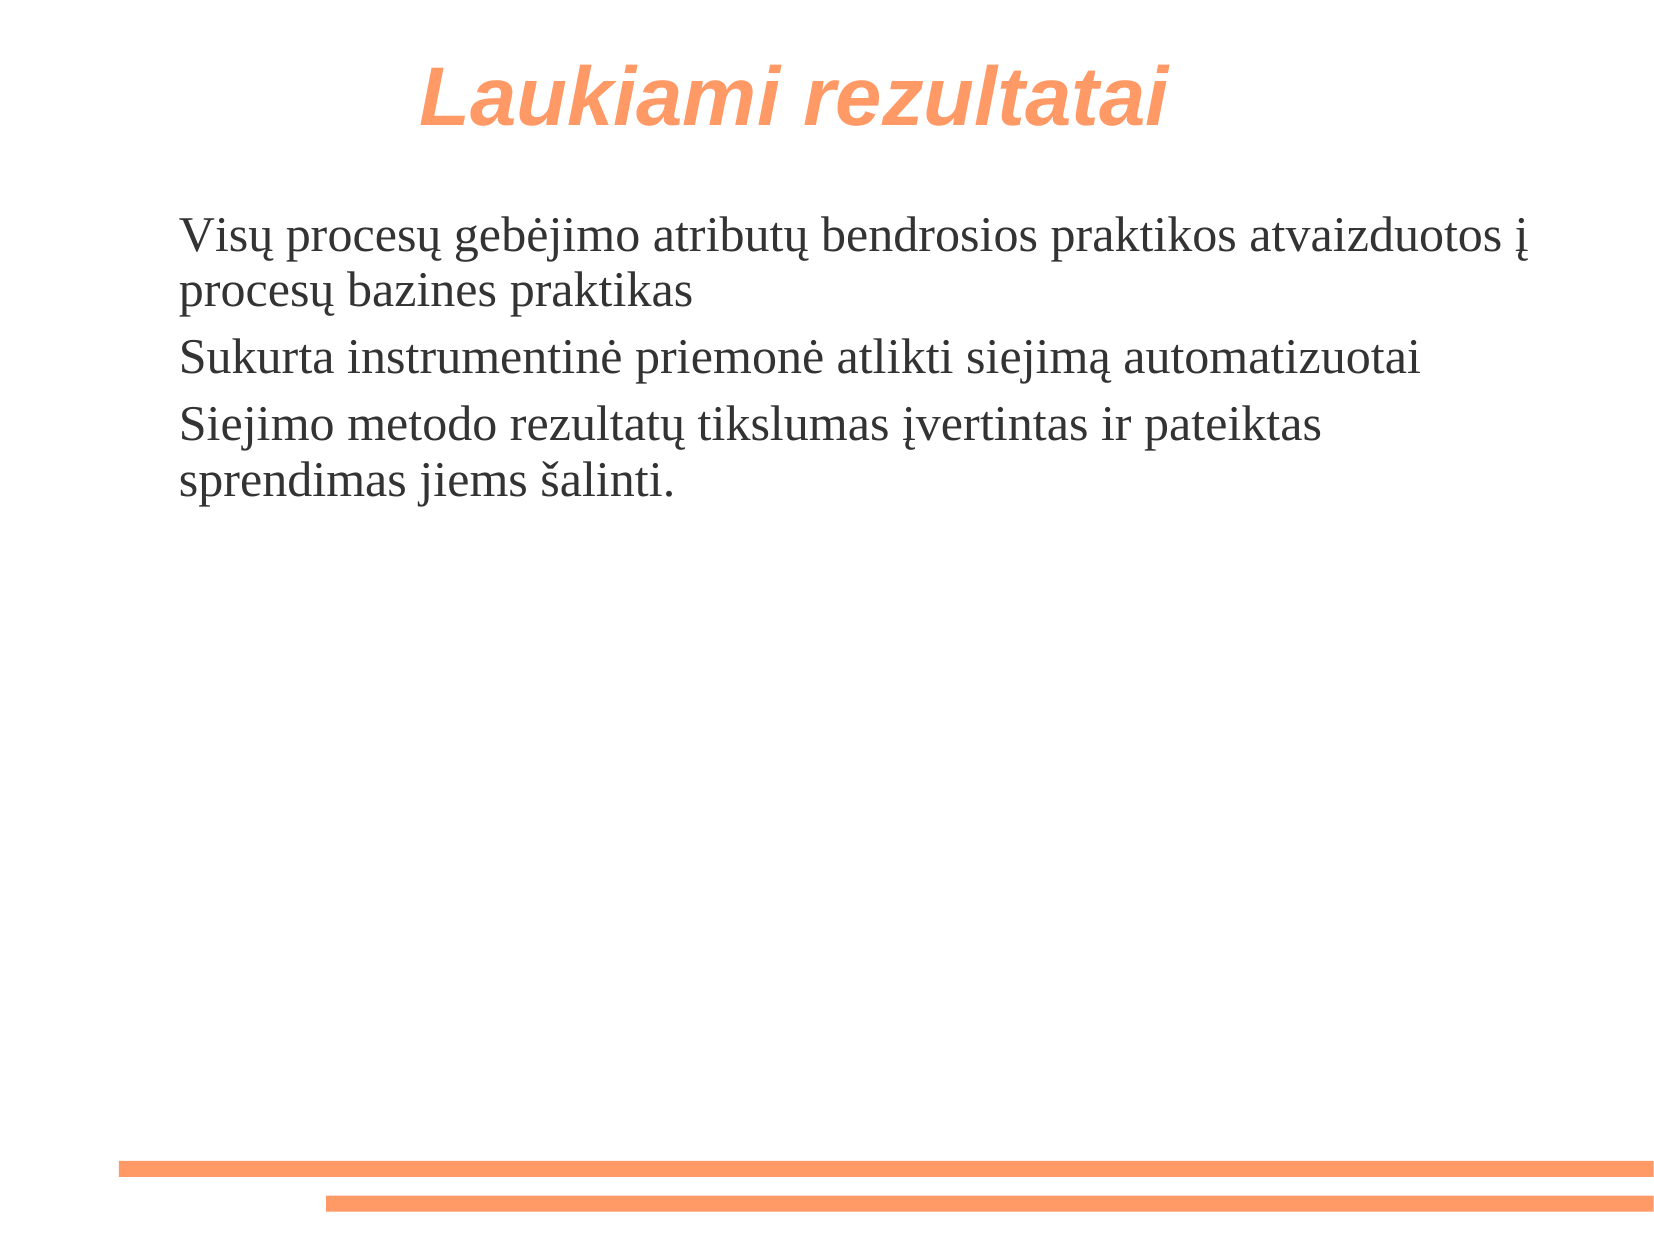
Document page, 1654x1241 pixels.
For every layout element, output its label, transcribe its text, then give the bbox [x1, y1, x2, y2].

text_box Visų procesų gebėjimo atributų bendrosios praktikos atvaizduotos į procesų bazines praktikas Sukurta instrumentinė priemonė atlikti siejimą automatizuotai Siejimo metodo rezultatų tikslumas įvertintas ir pateiktas sprendimas jiems šalinti. [167, 206, 1536, 512]
title Laukiami rezultatai [88, 46, 1501, 148]
